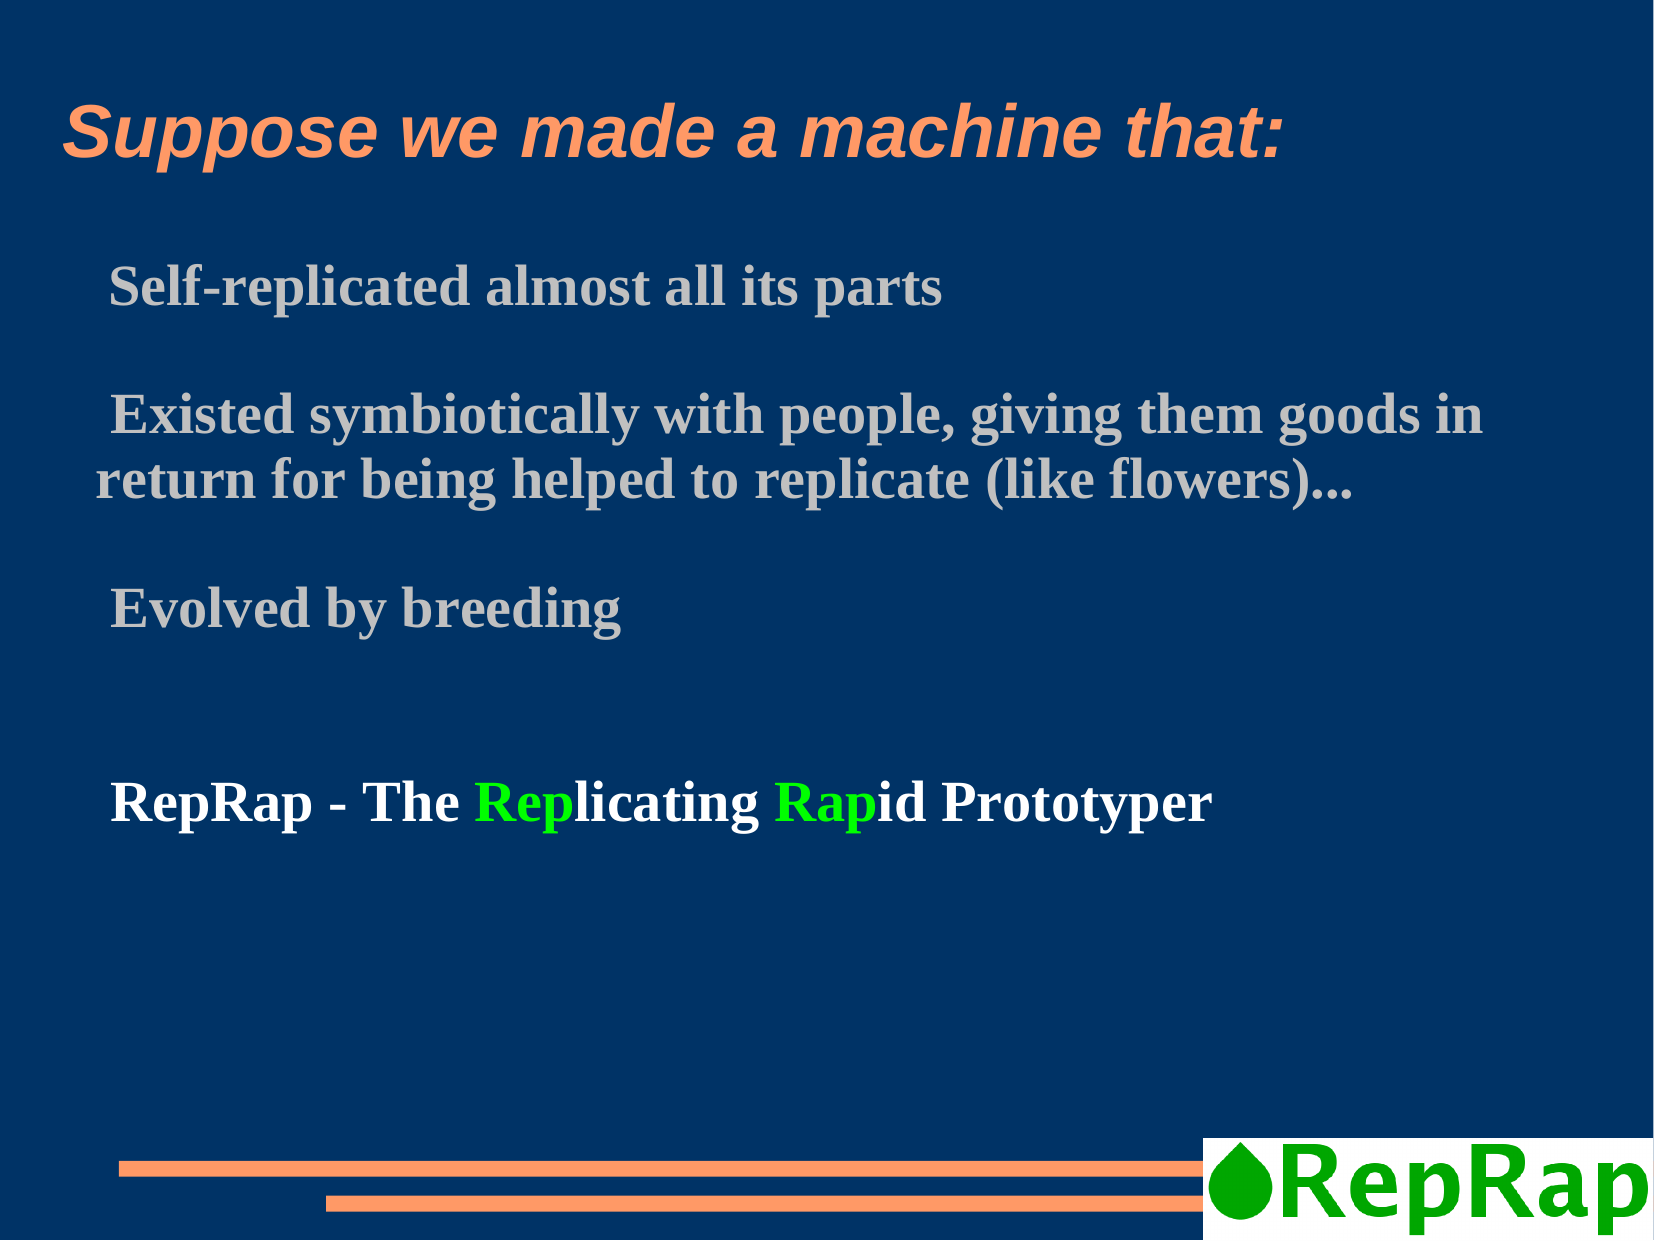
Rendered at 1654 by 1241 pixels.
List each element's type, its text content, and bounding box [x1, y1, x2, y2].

text_box [95, 232, 1547, 905]
picture [1203, 1138, 1654, 1241]
title Suppose we made a machine that: [62, 53, 1628, 210]
text_box Self-replicated almost all its parts Existed symbiotically with people, giving them goods in return for being helped to replicate (like flowers)... Evolved by breeding RepRap - The Replicating Rapid Prototyper [95, 252, 1524, 1180]
